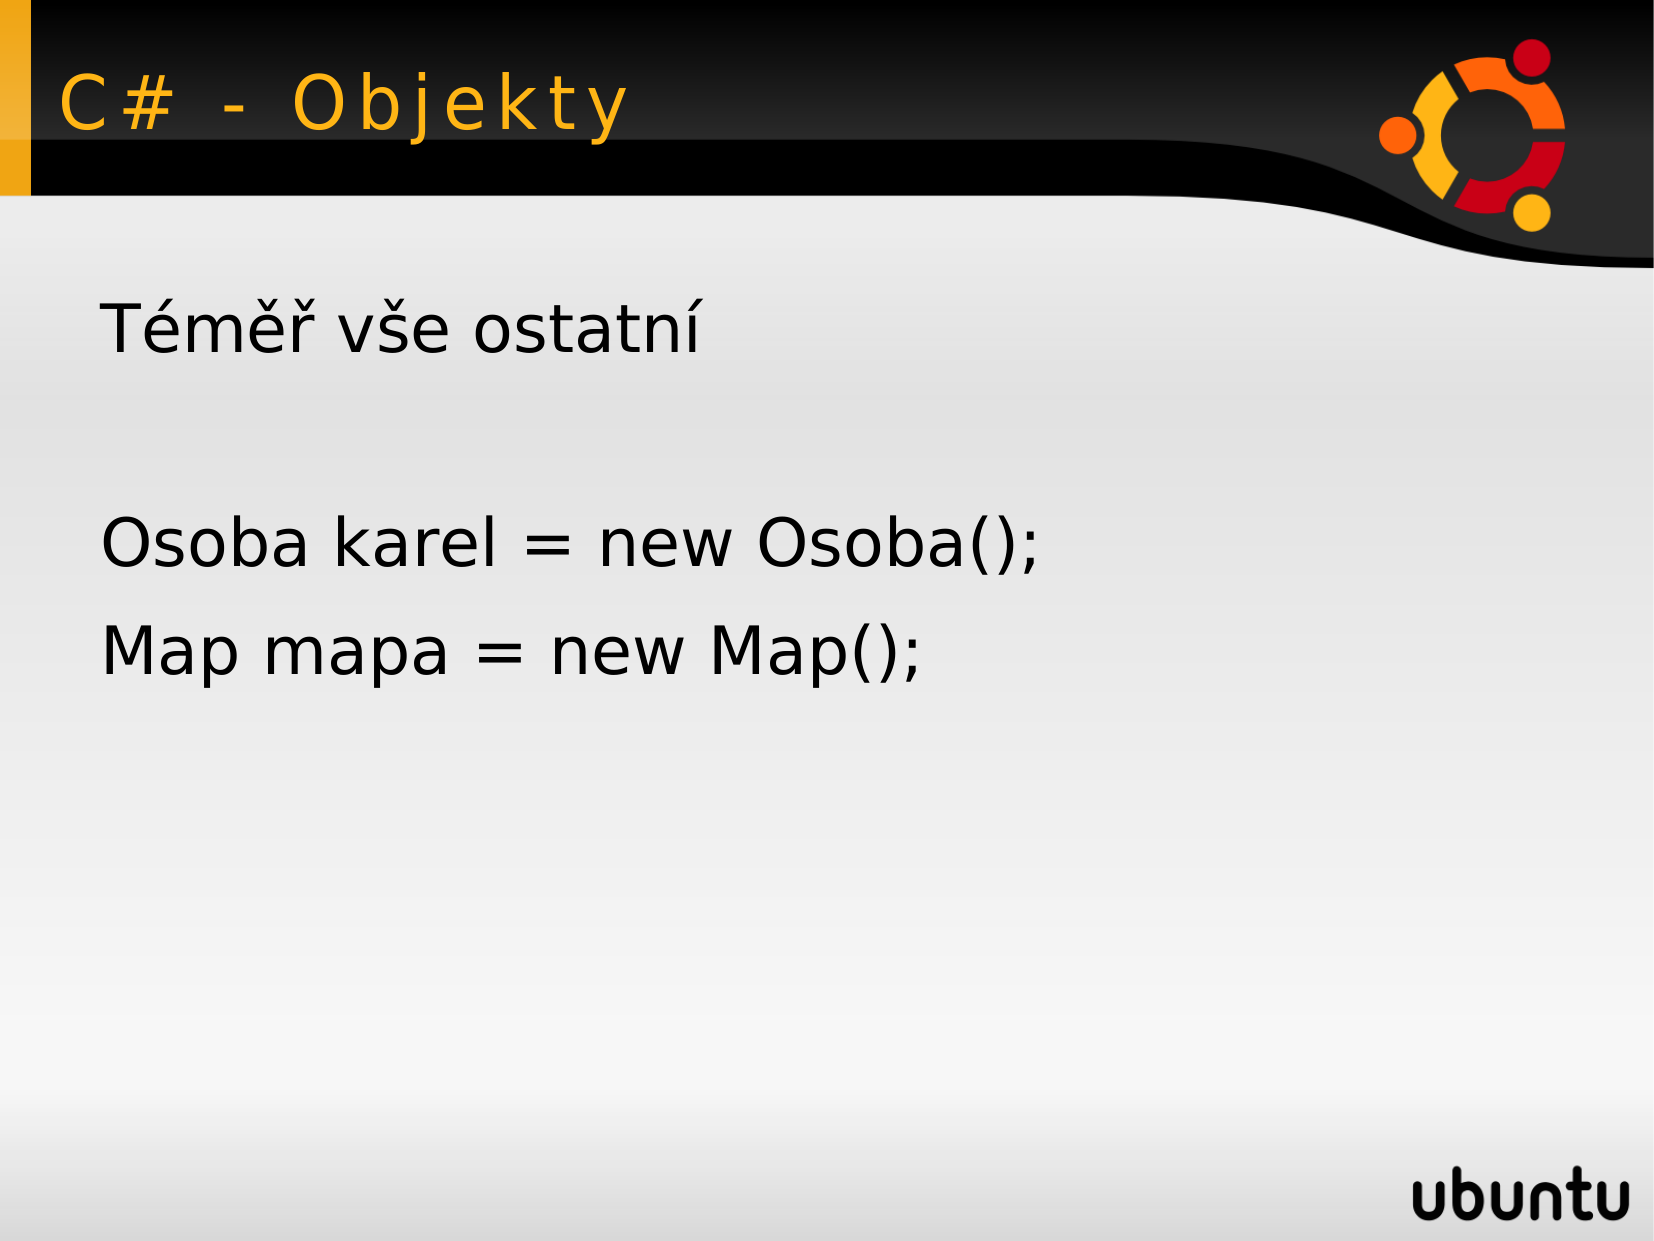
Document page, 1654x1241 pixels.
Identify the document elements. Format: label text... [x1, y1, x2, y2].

list Téměř vše ostatní Osoba karel = new Osoba(); Map mapa = new Map(); [82, 290, 1571, 1109]
picture [0, 0, 1654, 1241]
title C# - Objekty [59, 36, 1270, 171]
